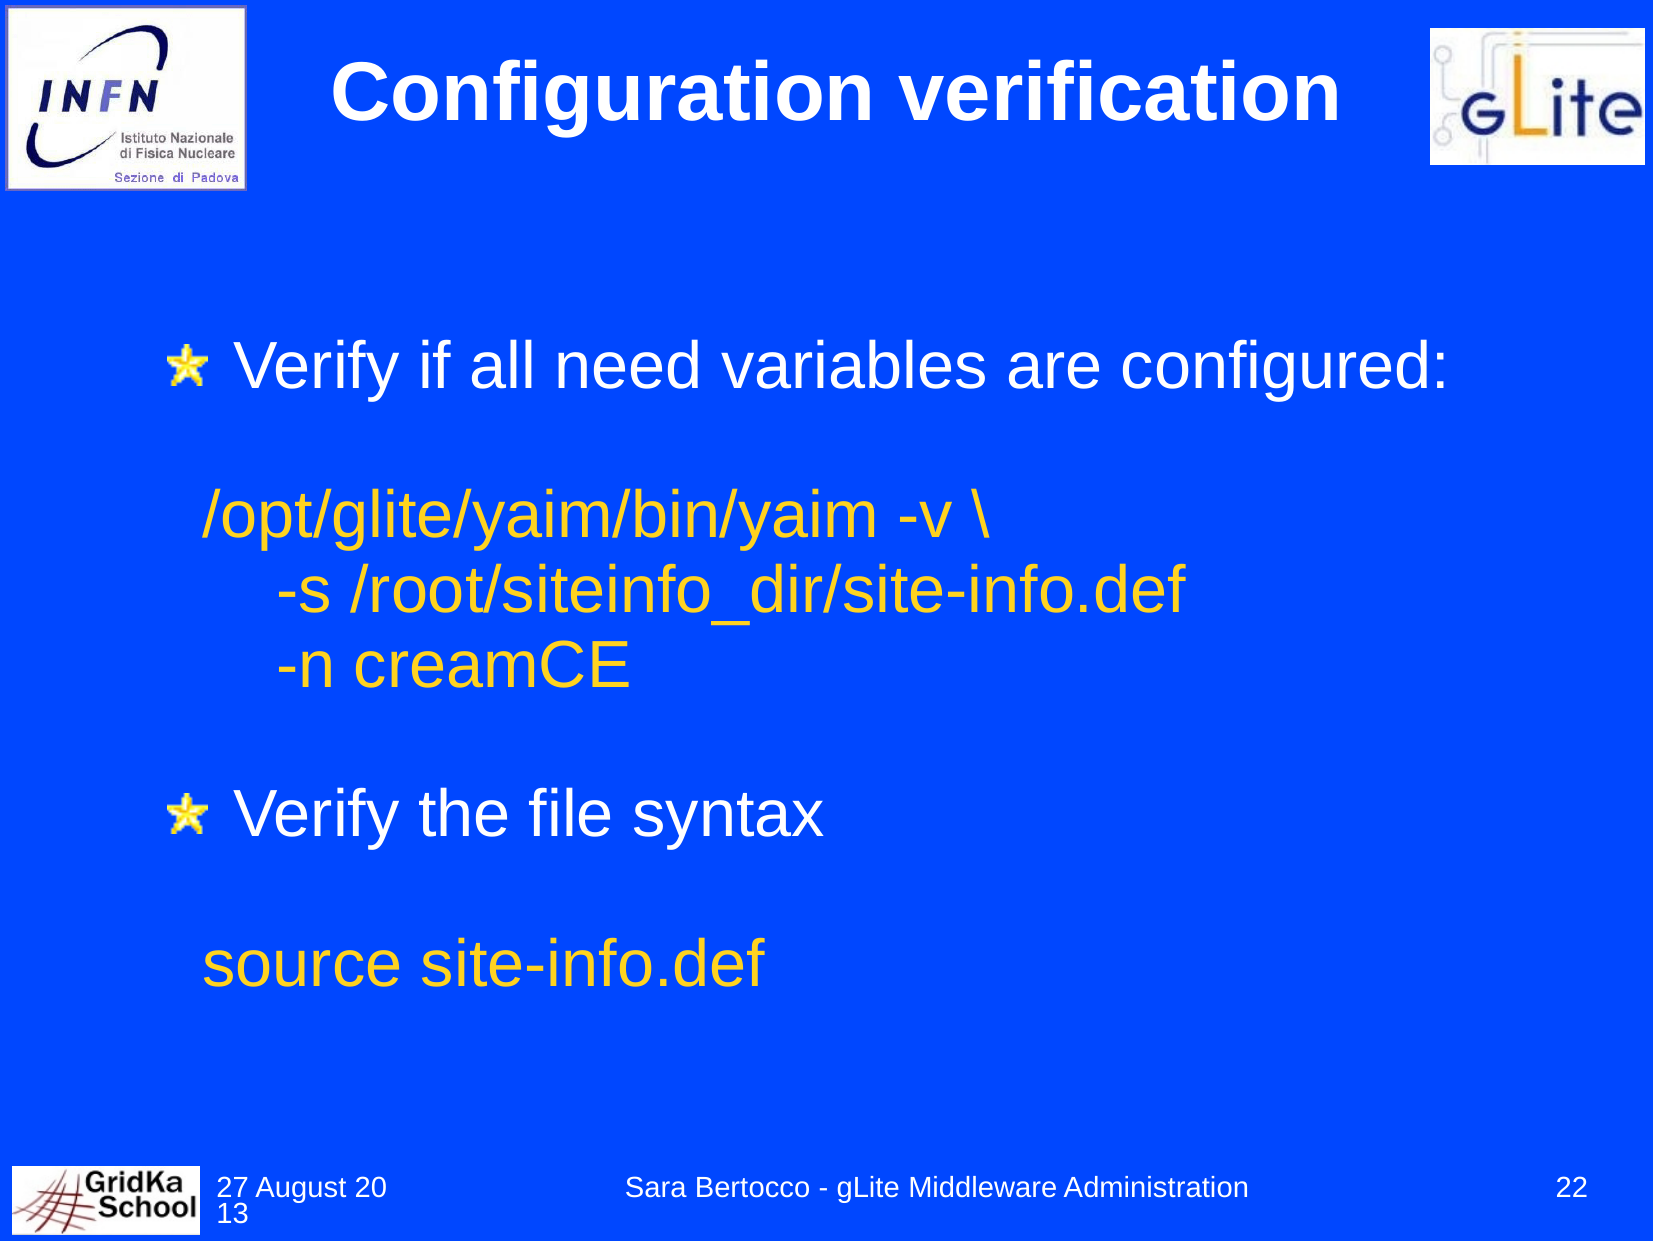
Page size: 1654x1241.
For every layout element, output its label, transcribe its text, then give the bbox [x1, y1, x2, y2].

text_box Verify if all need variables are configured: /opt/glite/yaim/bin/yaim -v \ -s /root/siteinfo_dir/site-info.def -n creamCE Verify the file syntax source site-info.def [152, 320, 1489, 1009]
title Configuration verification [0, 0, 1645, 183]
picture [1430, 28, 1645, 165]
picture [5, 5, 247, 191]
picture [12, 1166, 200, 1235]
